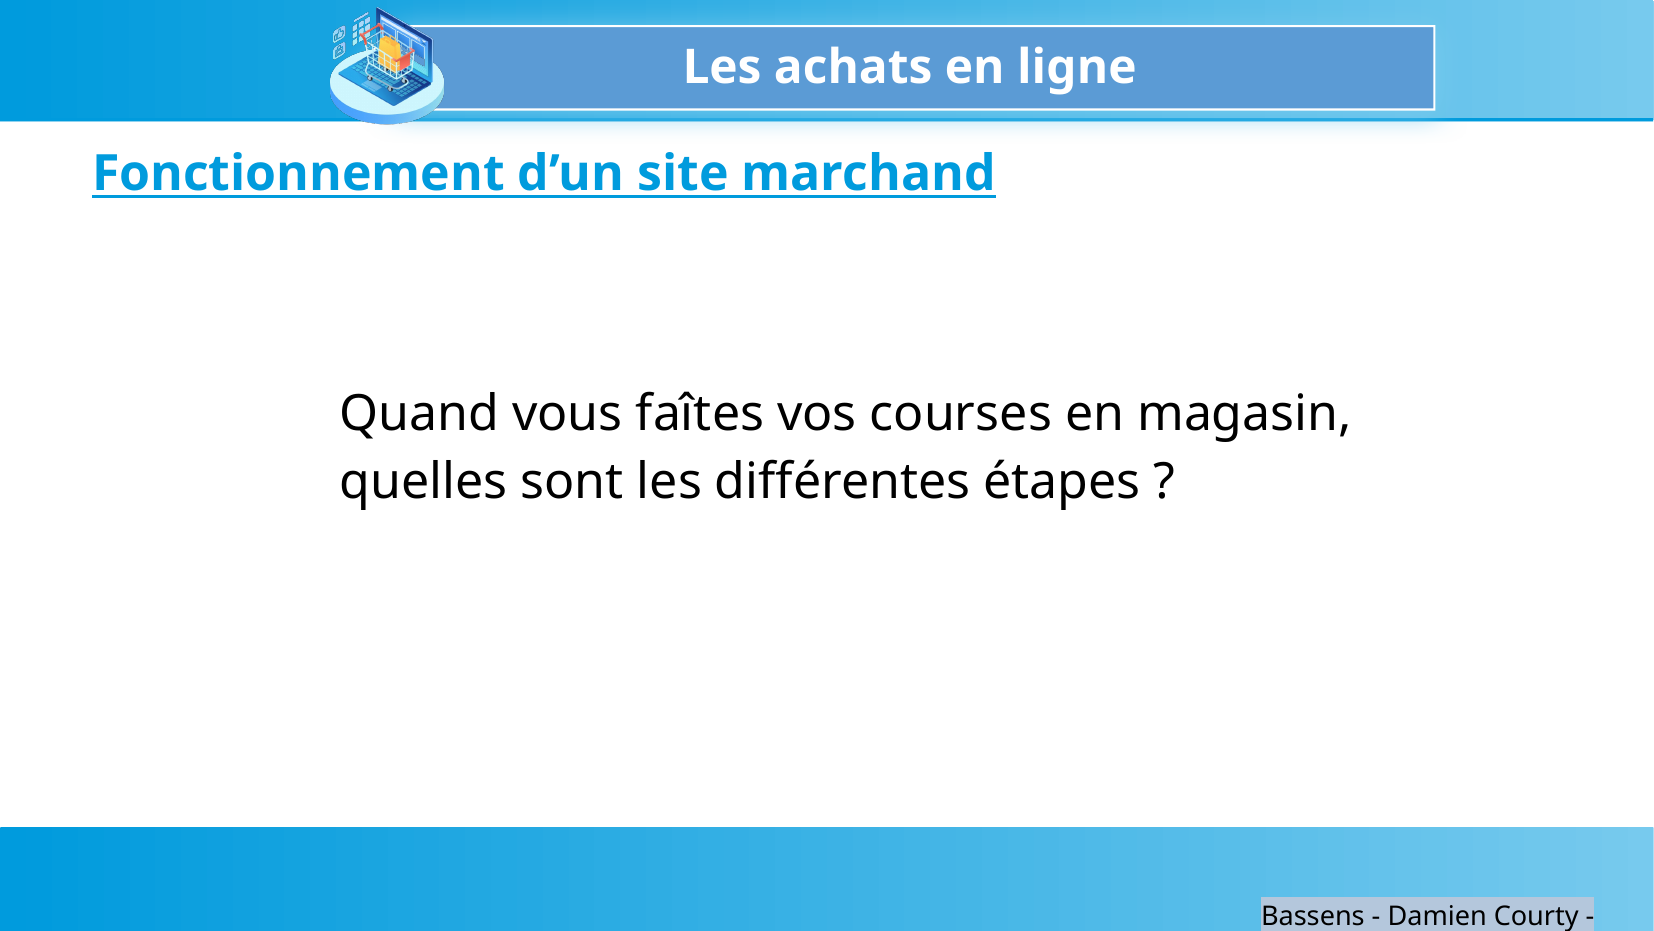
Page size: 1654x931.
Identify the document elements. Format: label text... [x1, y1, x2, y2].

text_box Bassens - Damien Courty - 2024 [1246, 889, 1654, 931]
text_box Les achats en ligne [460, 26, 1435, 110]
text_box Quand vous faîtes vos courses en magasin, quelles sont les différentes étapes ? [324, 369, 1447, 502]
picture [312, 0, 1439, 139]
text_box Fonctionnement d’un site marchand [77, 129, 1099, 204]
